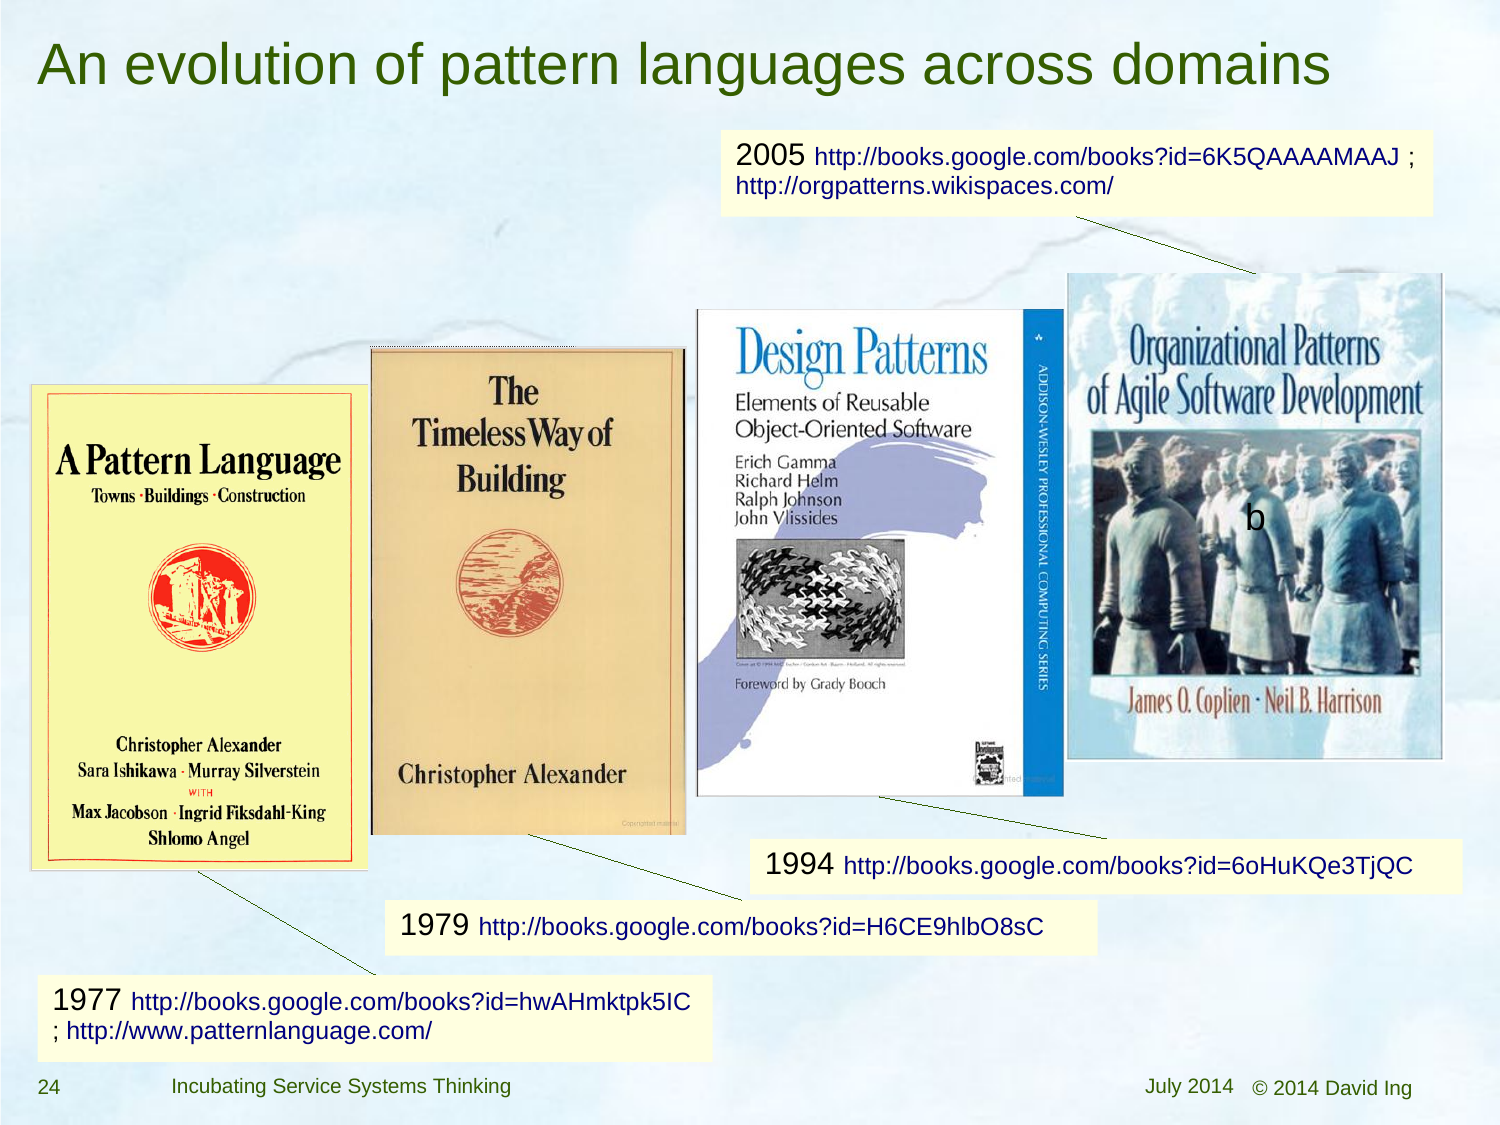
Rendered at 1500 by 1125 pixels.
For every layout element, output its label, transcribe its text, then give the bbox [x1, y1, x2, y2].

text_box 1977 http://books.google.com/books?id=hwAHmktpk5IC ; http://www.patternlanguage.com/ [37, 974, 713, 1062]
picture [0, 0, 1500, 1125]
text_box 2005 http://books.google.com/books?id=6K5QAAAAMAAJ ; http://orgpatterns.wikispaces.com/ [720, 129, 1434, 217]
title An evolution of pattern languages across domains [37, 37, 1463, 152]
text_box 1979 http://books.google.com/books?id=H6CE9hlbO8sC [385, 900, 1098, 956]
text_box 1994 http://books.google.com/books?id=6oHuKQe3TjQC [750, 838, 1463, 895]
